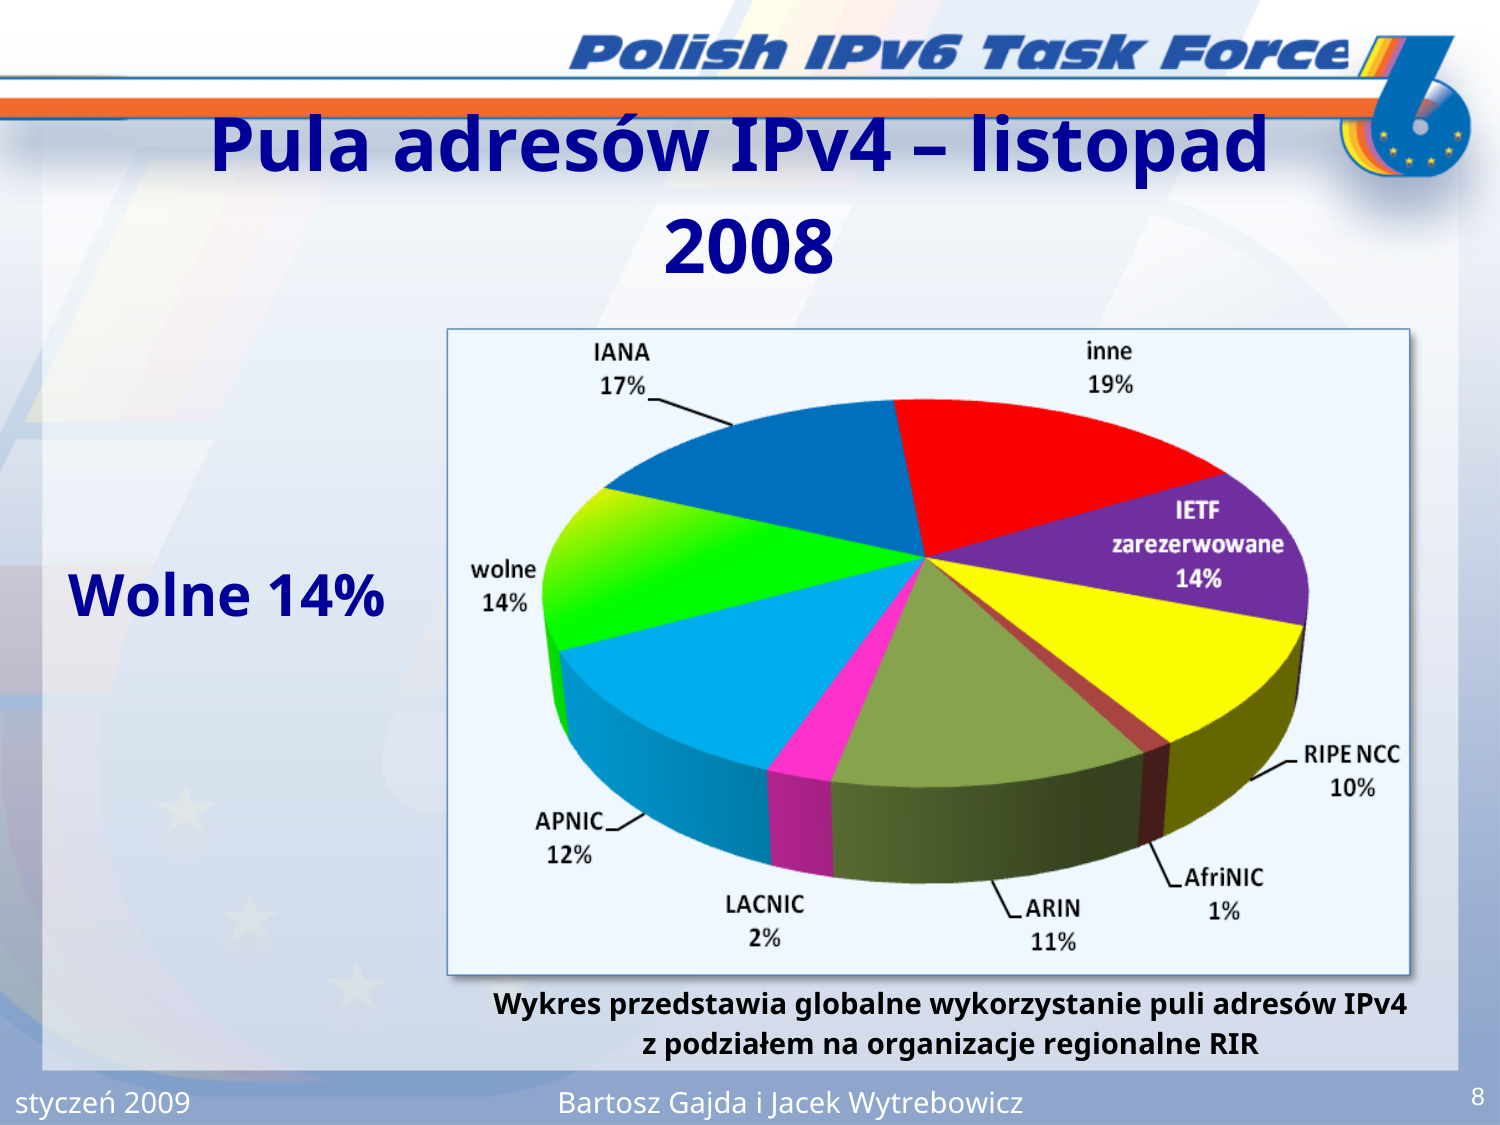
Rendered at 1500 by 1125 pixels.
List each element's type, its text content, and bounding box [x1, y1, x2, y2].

list [112, 324, 738, 1001]
title Pula adresów IPv4 – listopad 2008 [112, 99, 1388, 288]
text_box Wolne 14% [17, 550, 438, 646]
text_box Wykres przedstawia globalne wykorzystanie puli adresów IPv4 z podziałem na organizacje regionalne RIR [442, 976, 1459, 1071]
picture [0, 0, 1500, 1125]
